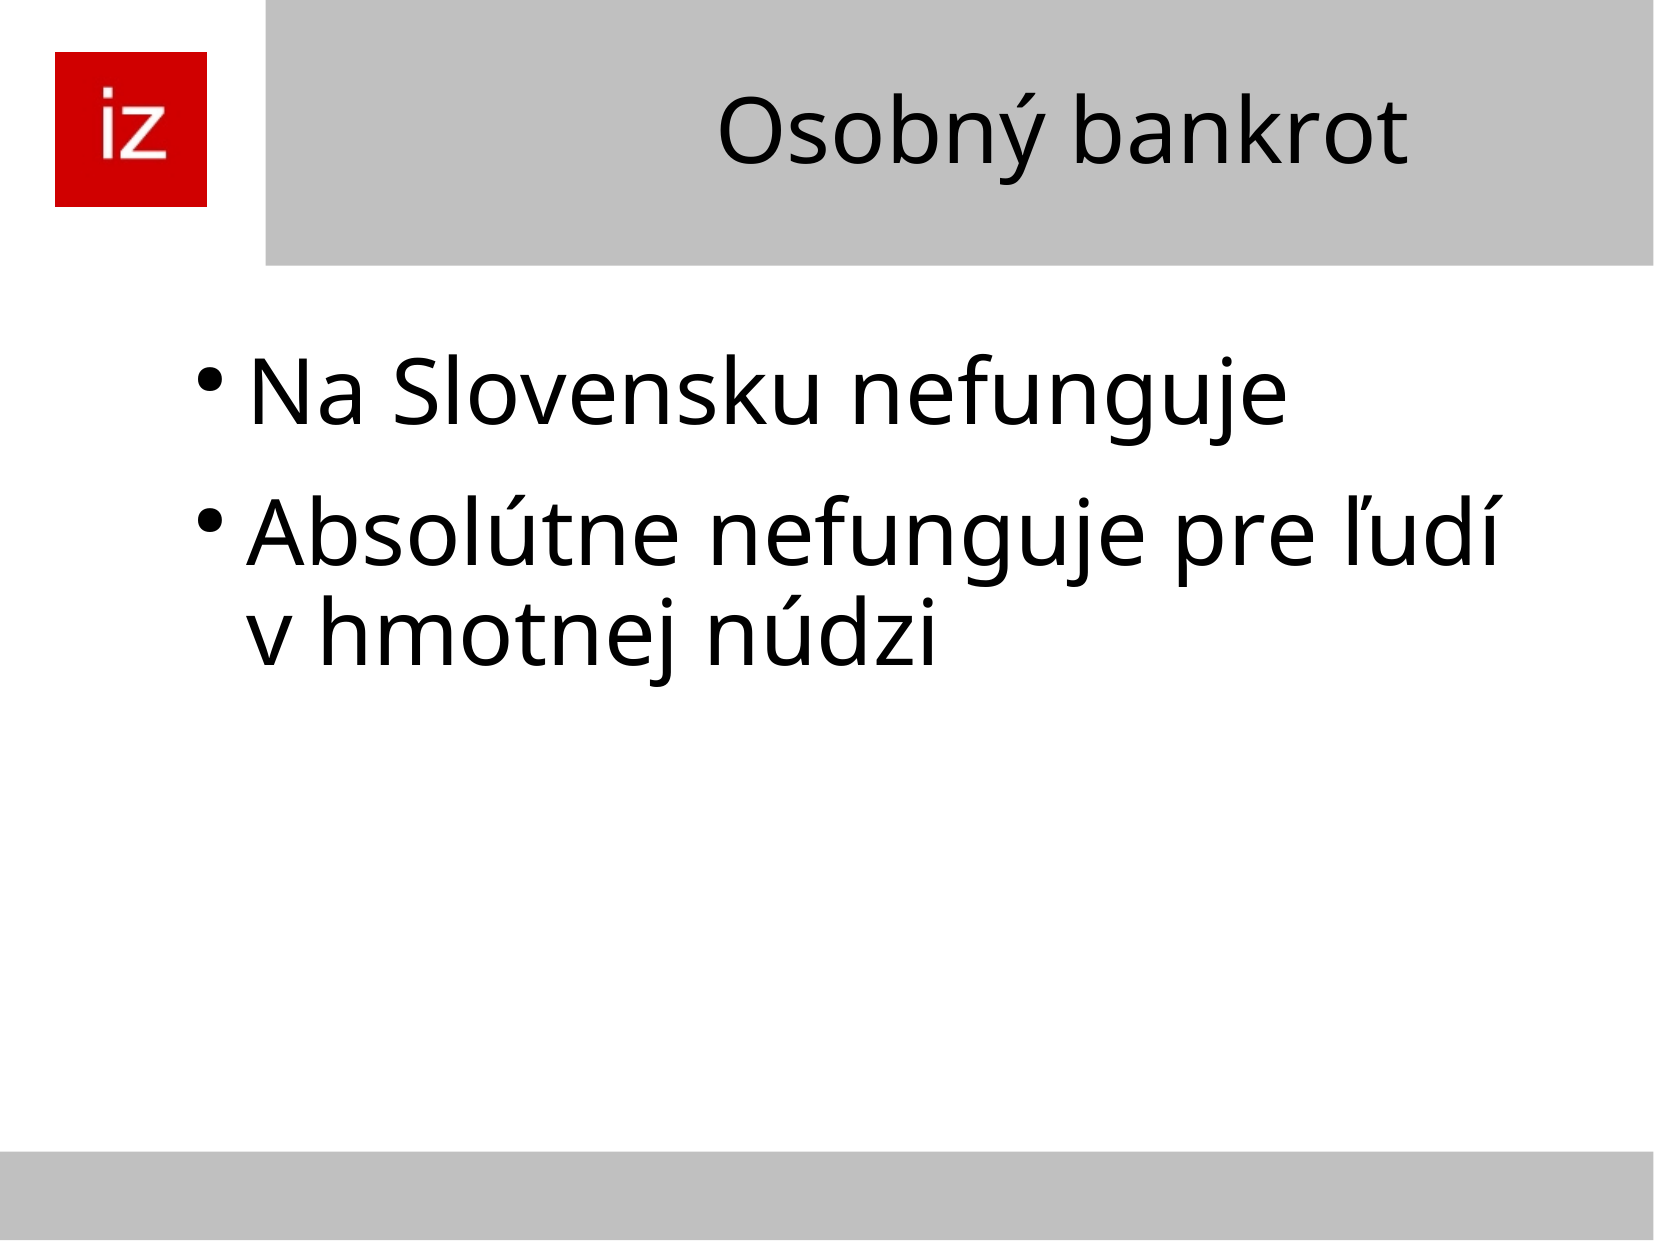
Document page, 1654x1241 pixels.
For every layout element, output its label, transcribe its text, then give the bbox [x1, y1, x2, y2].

list Na Slovensku nefunguje Absolútne nefunguje pre ľudí v hmotnej núdzi [121, 344, 1533, 1126]
picture [55, 52, 207, 207]
title Osobný bankrot [561, 29, 1565, 237]
